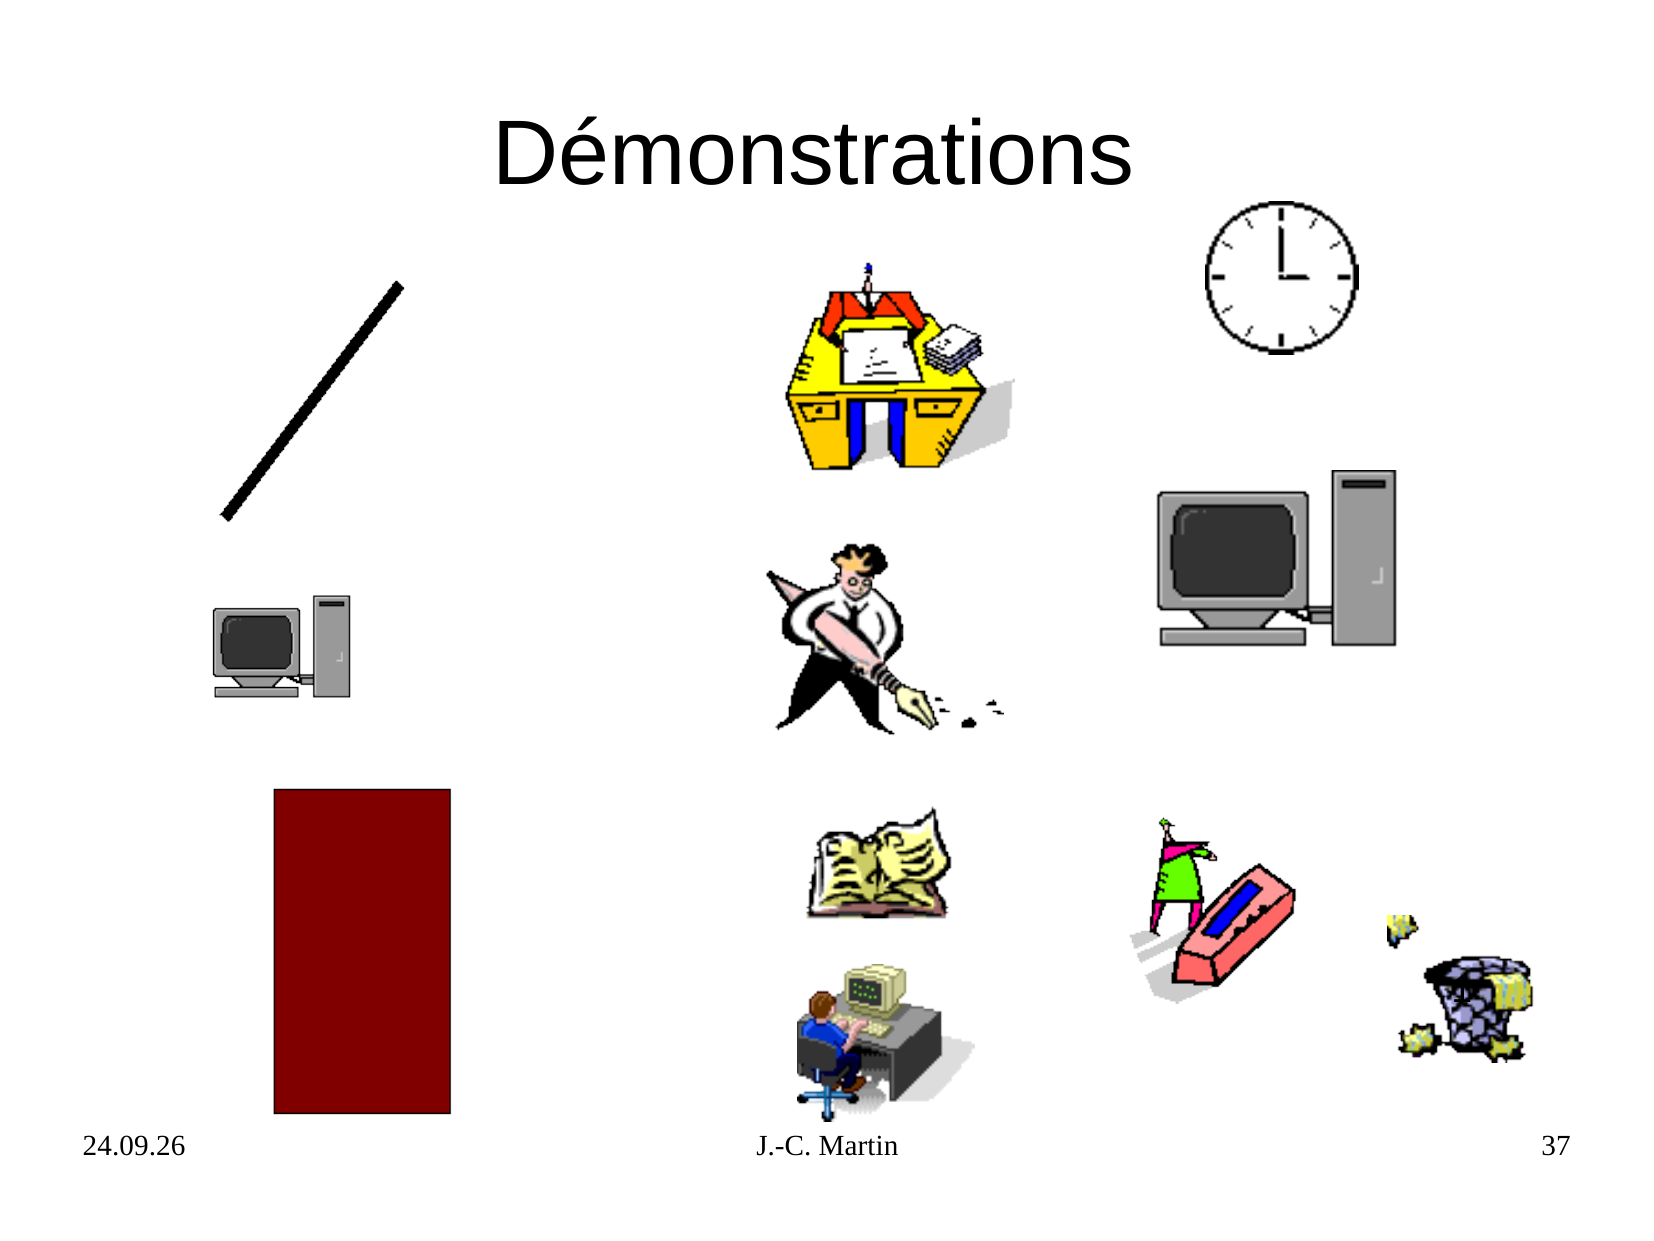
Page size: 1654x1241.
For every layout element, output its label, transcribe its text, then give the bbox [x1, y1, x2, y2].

picture [1205, 201, 1359, 355]
picture [753, 261, 1015, 473]
picture [797, 964, 975, 1122]
picture [738, 531, 1004, 762]
picture [797, 767, 957, 927]
picture [154, 242, 473, 562]
picture [177, 575, 404, 739]
picture [1387, 915, 1536, 1063]
title Démonstrations [82, 49, 1571, 257]
picture [1095, 470, 1490, 680]
picture [177, 767, 548, 1138]
picture [1088, 785, 1300, 1004]
